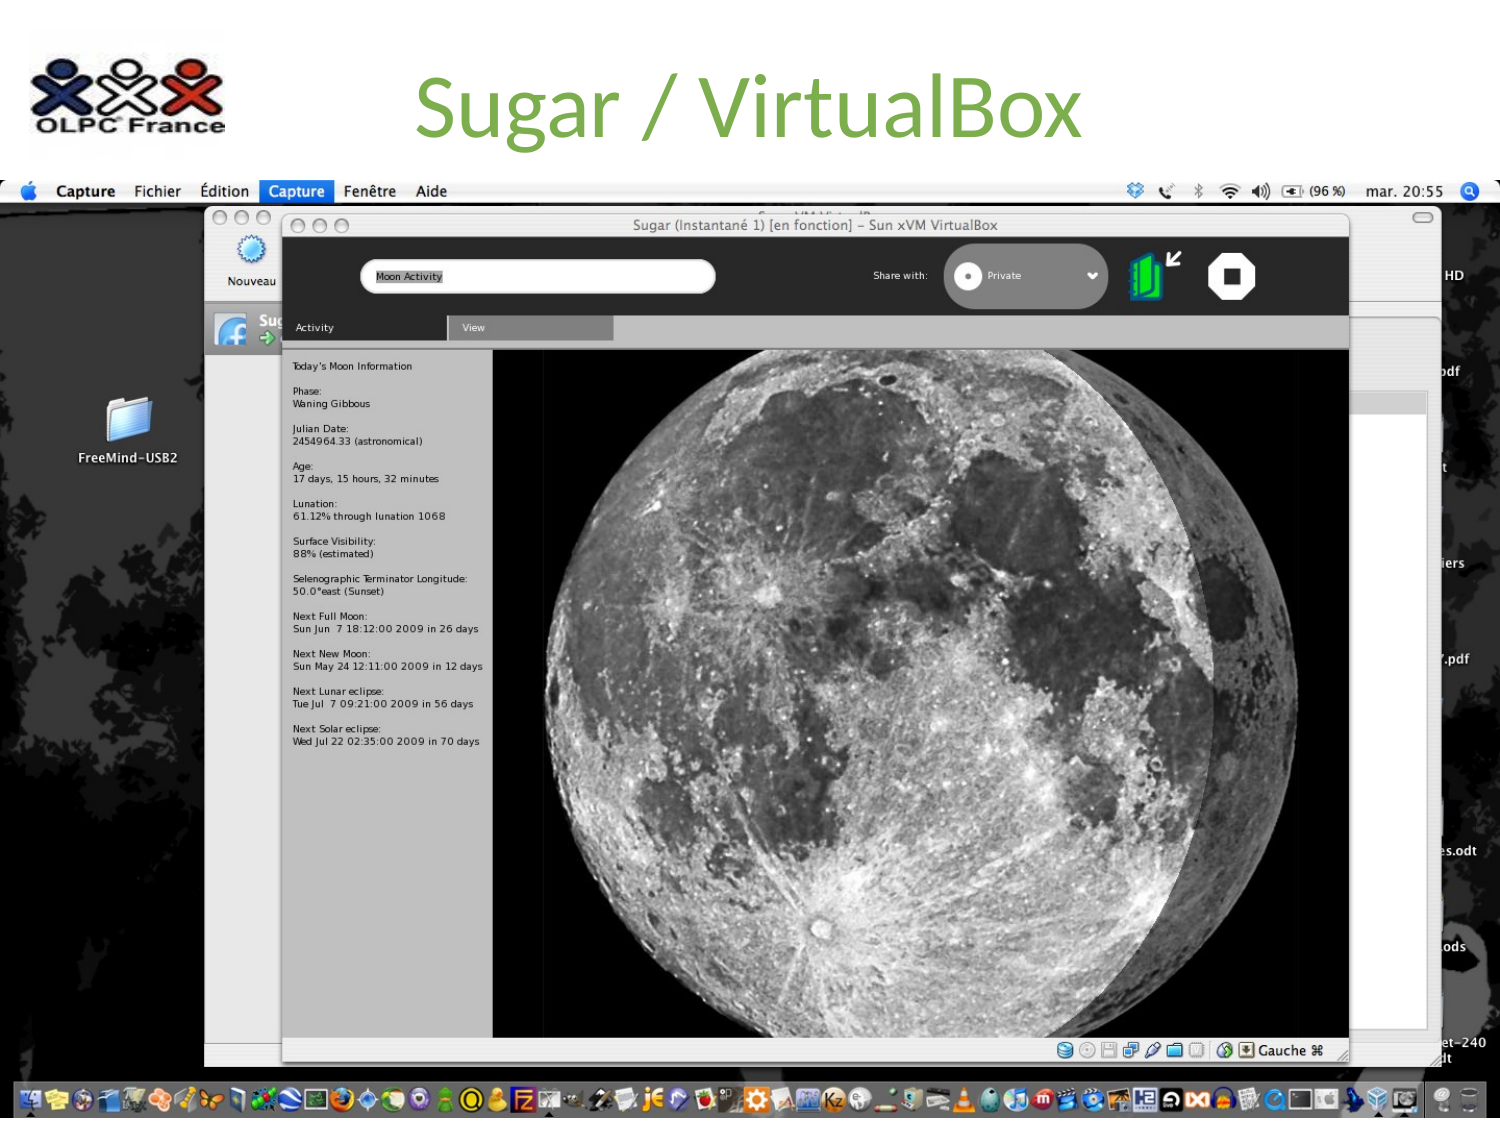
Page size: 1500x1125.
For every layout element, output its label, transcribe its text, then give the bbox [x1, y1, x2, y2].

picture [29, 30, 74, 161]
title Sugar / VirtualBox [74, 7, 1425, 223]
picture [0, 180, 1500, 1118]
